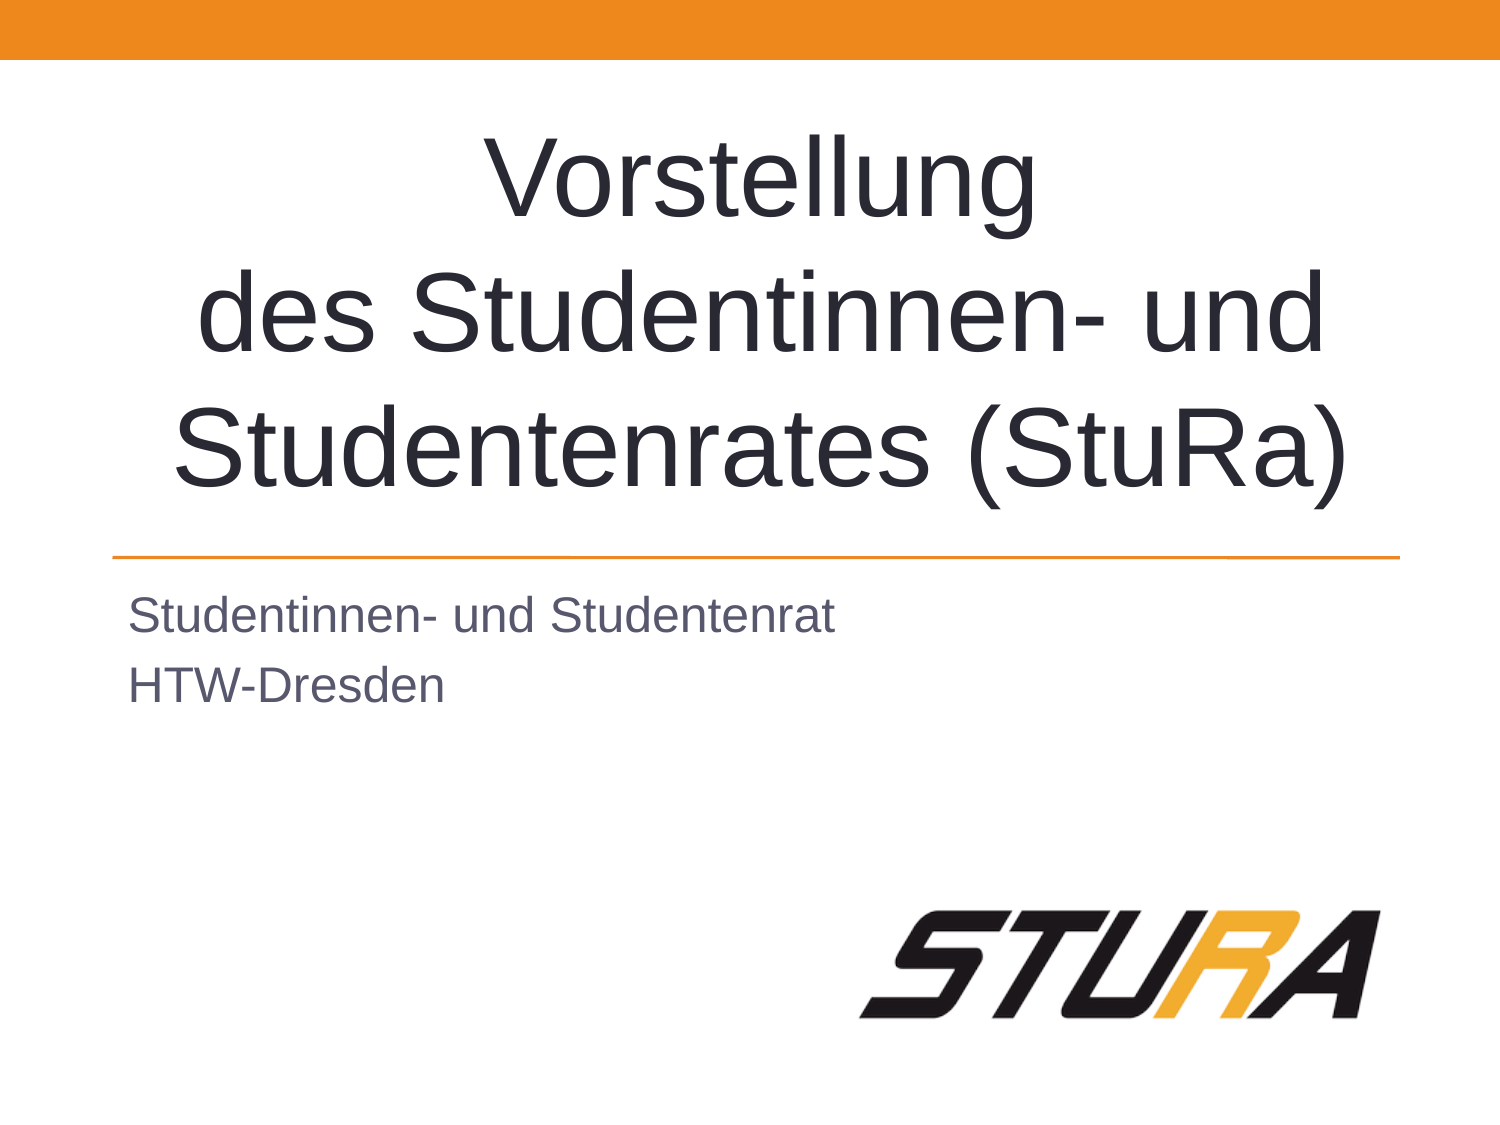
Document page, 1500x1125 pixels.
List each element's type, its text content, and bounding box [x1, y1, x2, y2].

subtitle Studentinnen- und Studentenrat HTW-Dresden [112, 575, 1163, 863]
title Vorstellung des Studentinnen- und Studentenrates (StuRa) [118, 377, 1406, 517]
picture [825, 877, 1429, 1047]
